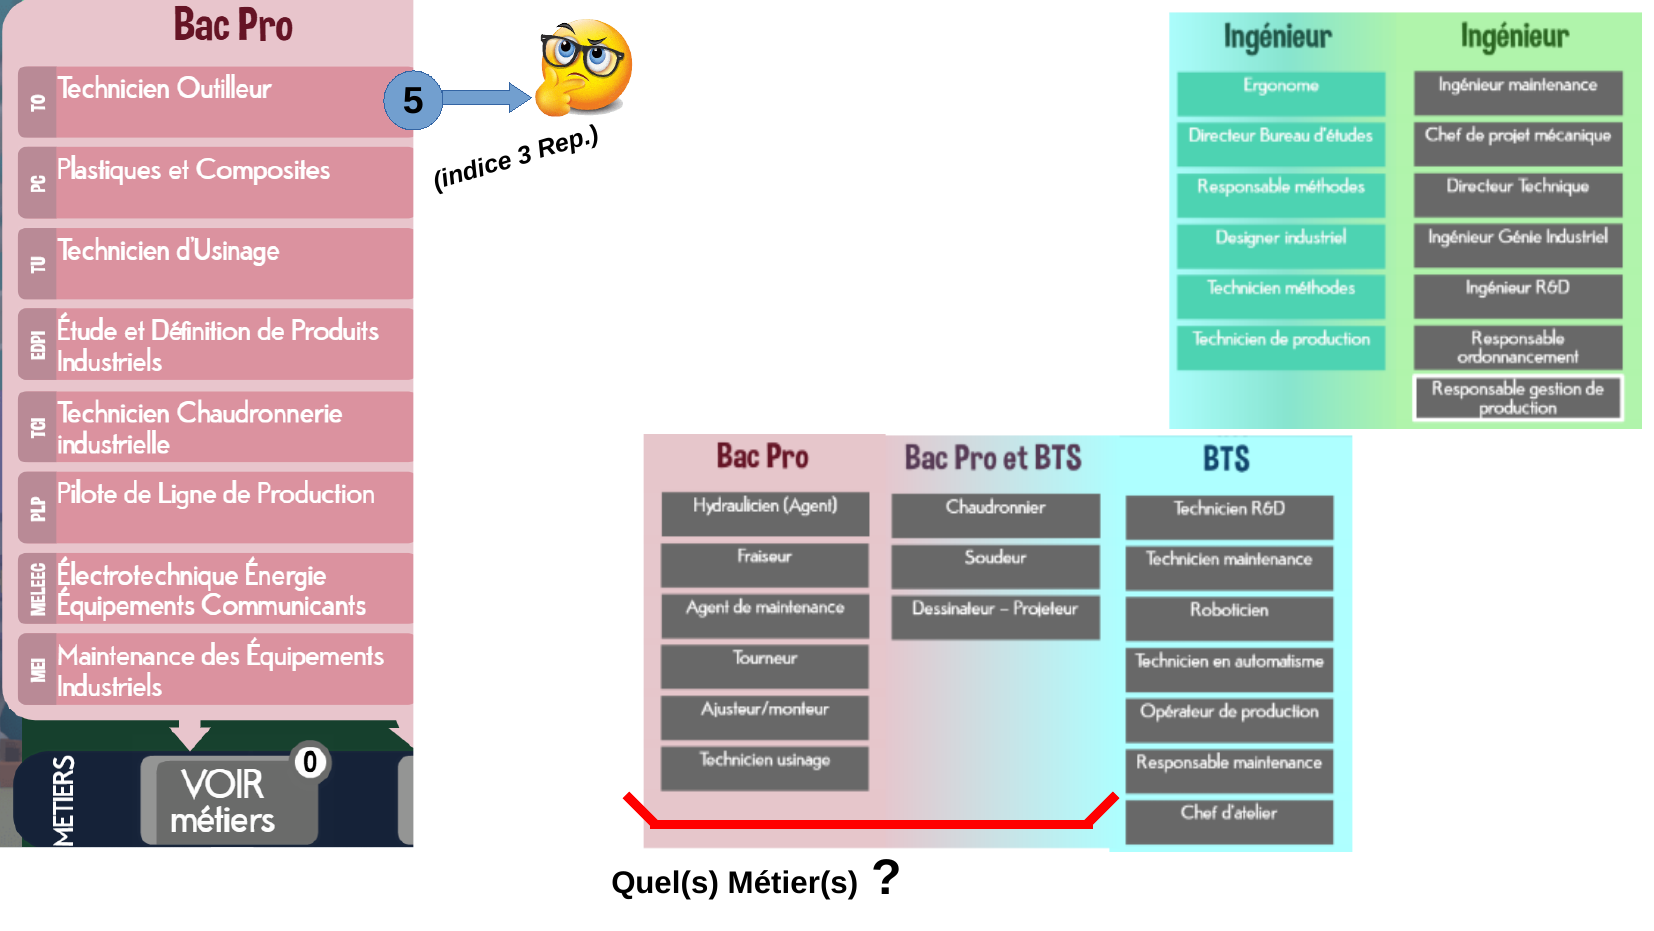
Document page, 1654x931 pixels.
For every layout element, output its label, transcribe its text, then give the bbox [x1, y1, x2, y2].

picture [1169, 11, 1642, 429]
picture [643, 434, 1353, 852]
text_box Quel(s) Métier(s) [596, 857, 892, 908]
text_box [442, 82, 531, 113]
picture [531, 15, 634, 119]
picture [0, 0, 414, 857]
text_box (indice 3 Rep.) [413, 97, 652, 207]
text_box 5 [383, 70, 443, 130]
text_box ? [856, 842, 916, 913]
